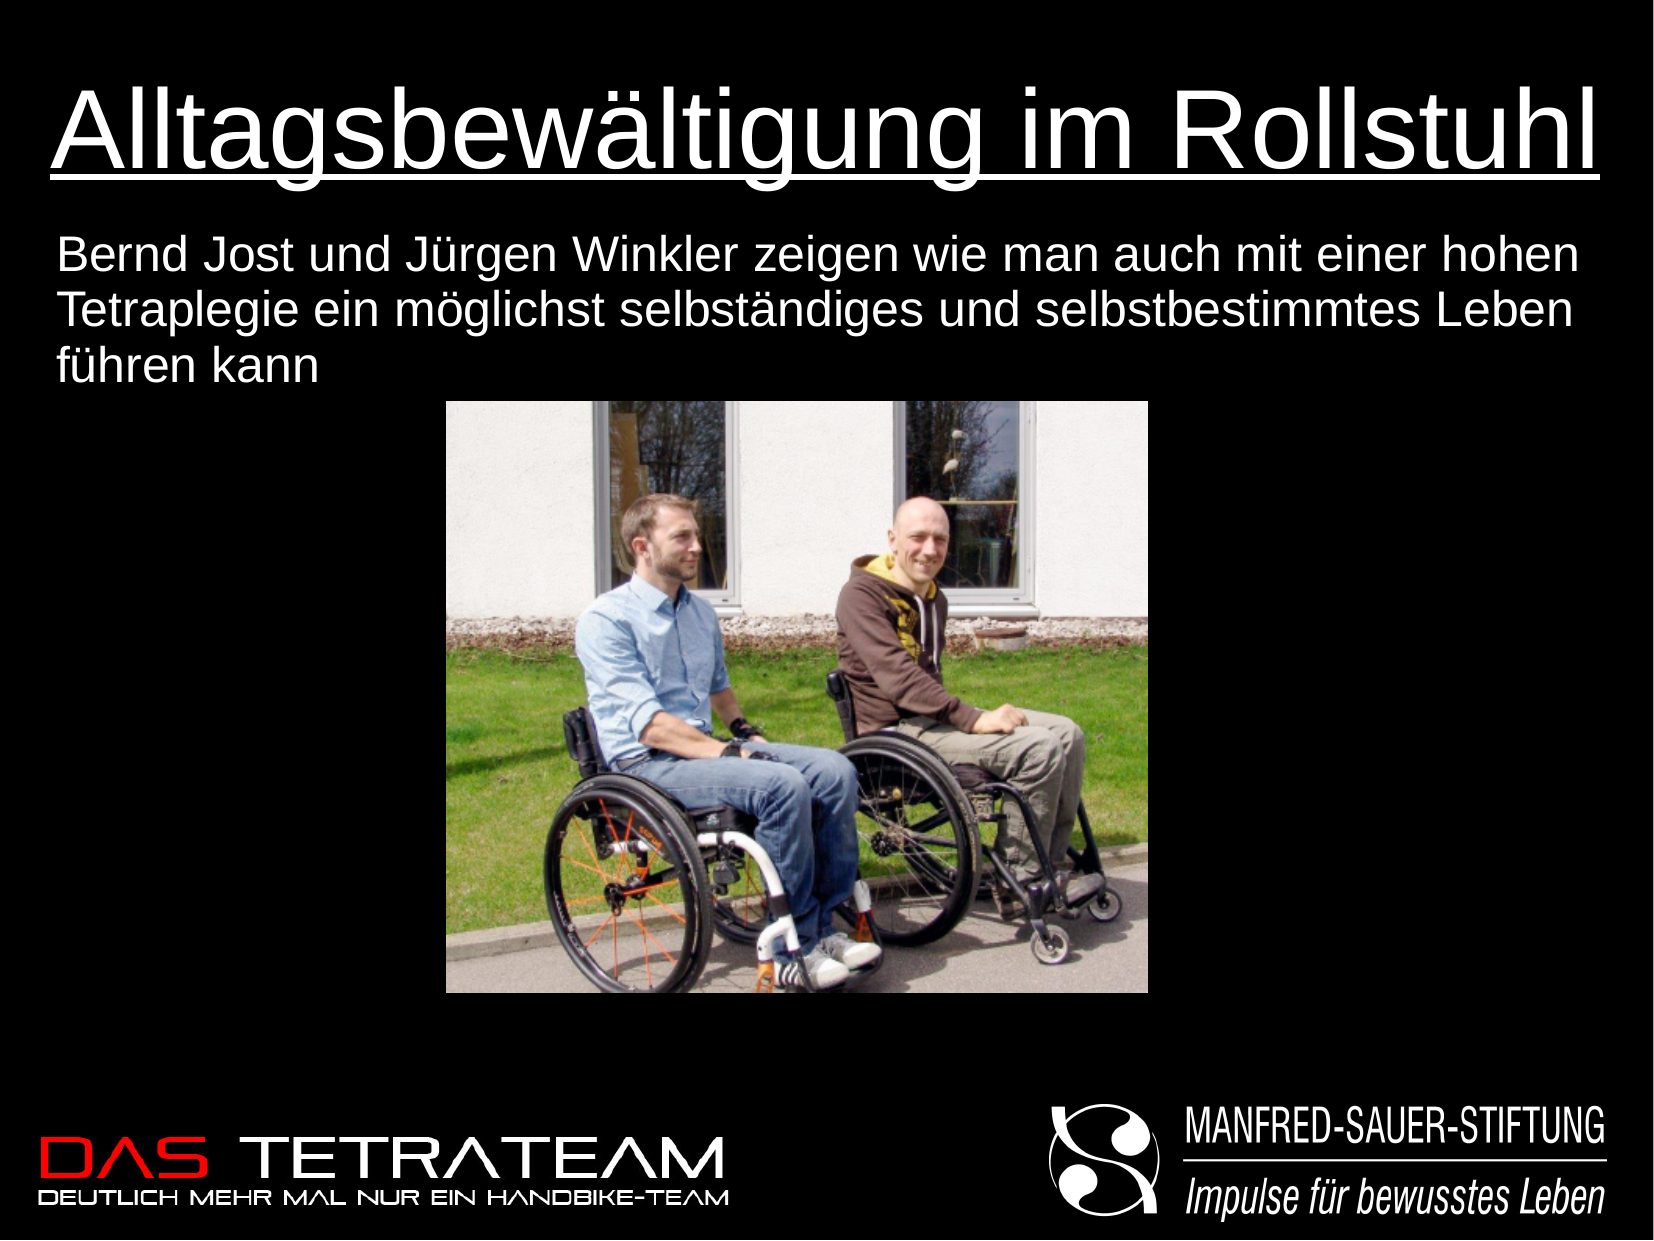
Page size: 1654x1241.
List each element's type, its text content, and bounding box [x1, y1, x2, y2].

text_box Alltagsbewältigung im Rollstuhl [35, 59, 1630, 200]
text_box Bernd Jost und Jürgen Winkler zeigen wie man auch mit einer hohen Tetraplegie ein möglichst selbständiges und selbstbestimmtes Leben führen kann [41, 218, 1613, 401]
picture [16, 1121, 762, 1216]
picture [1049, 1104, 1607, 1222]
picture [446, 401, 1148, 993]
